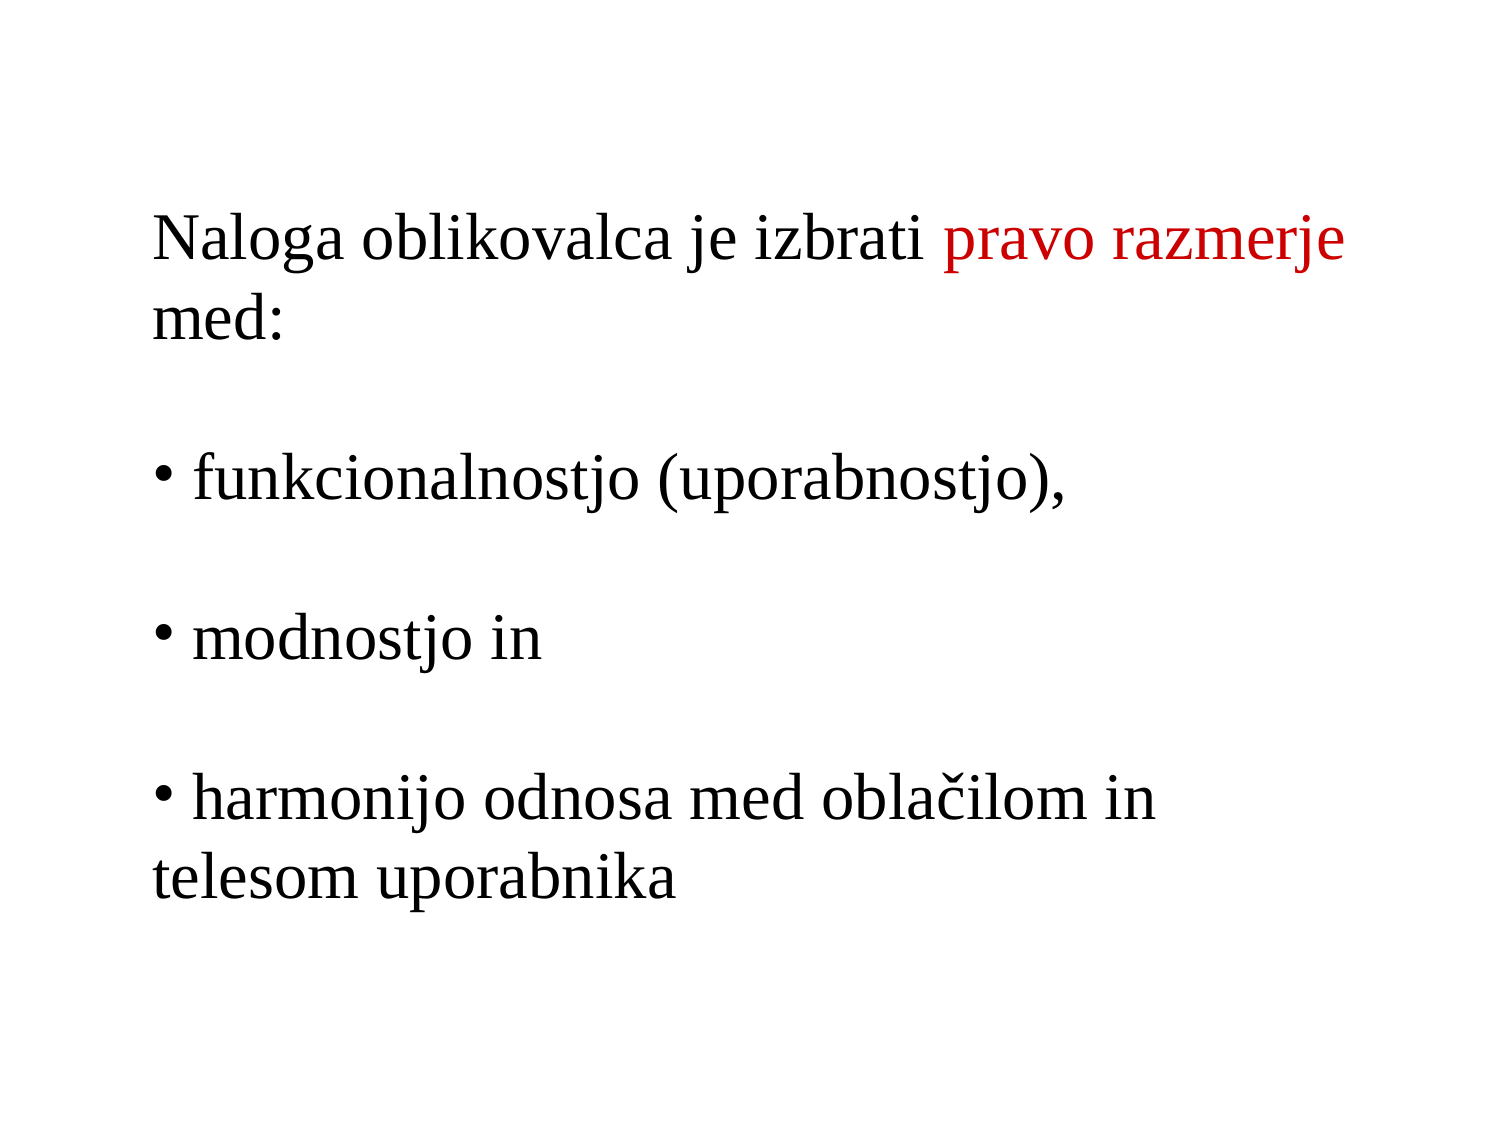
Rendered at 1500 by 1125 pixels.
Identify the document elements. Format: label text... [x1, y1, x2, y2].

text_box Naloga oblikovalca je izbrati pravo razmerje med: funkcionalnostjo (uporabnostjo), modnostjo in harmonijo odnosa med oblačilom in telesom uporabnika [137, 125, 1388, 1042]
